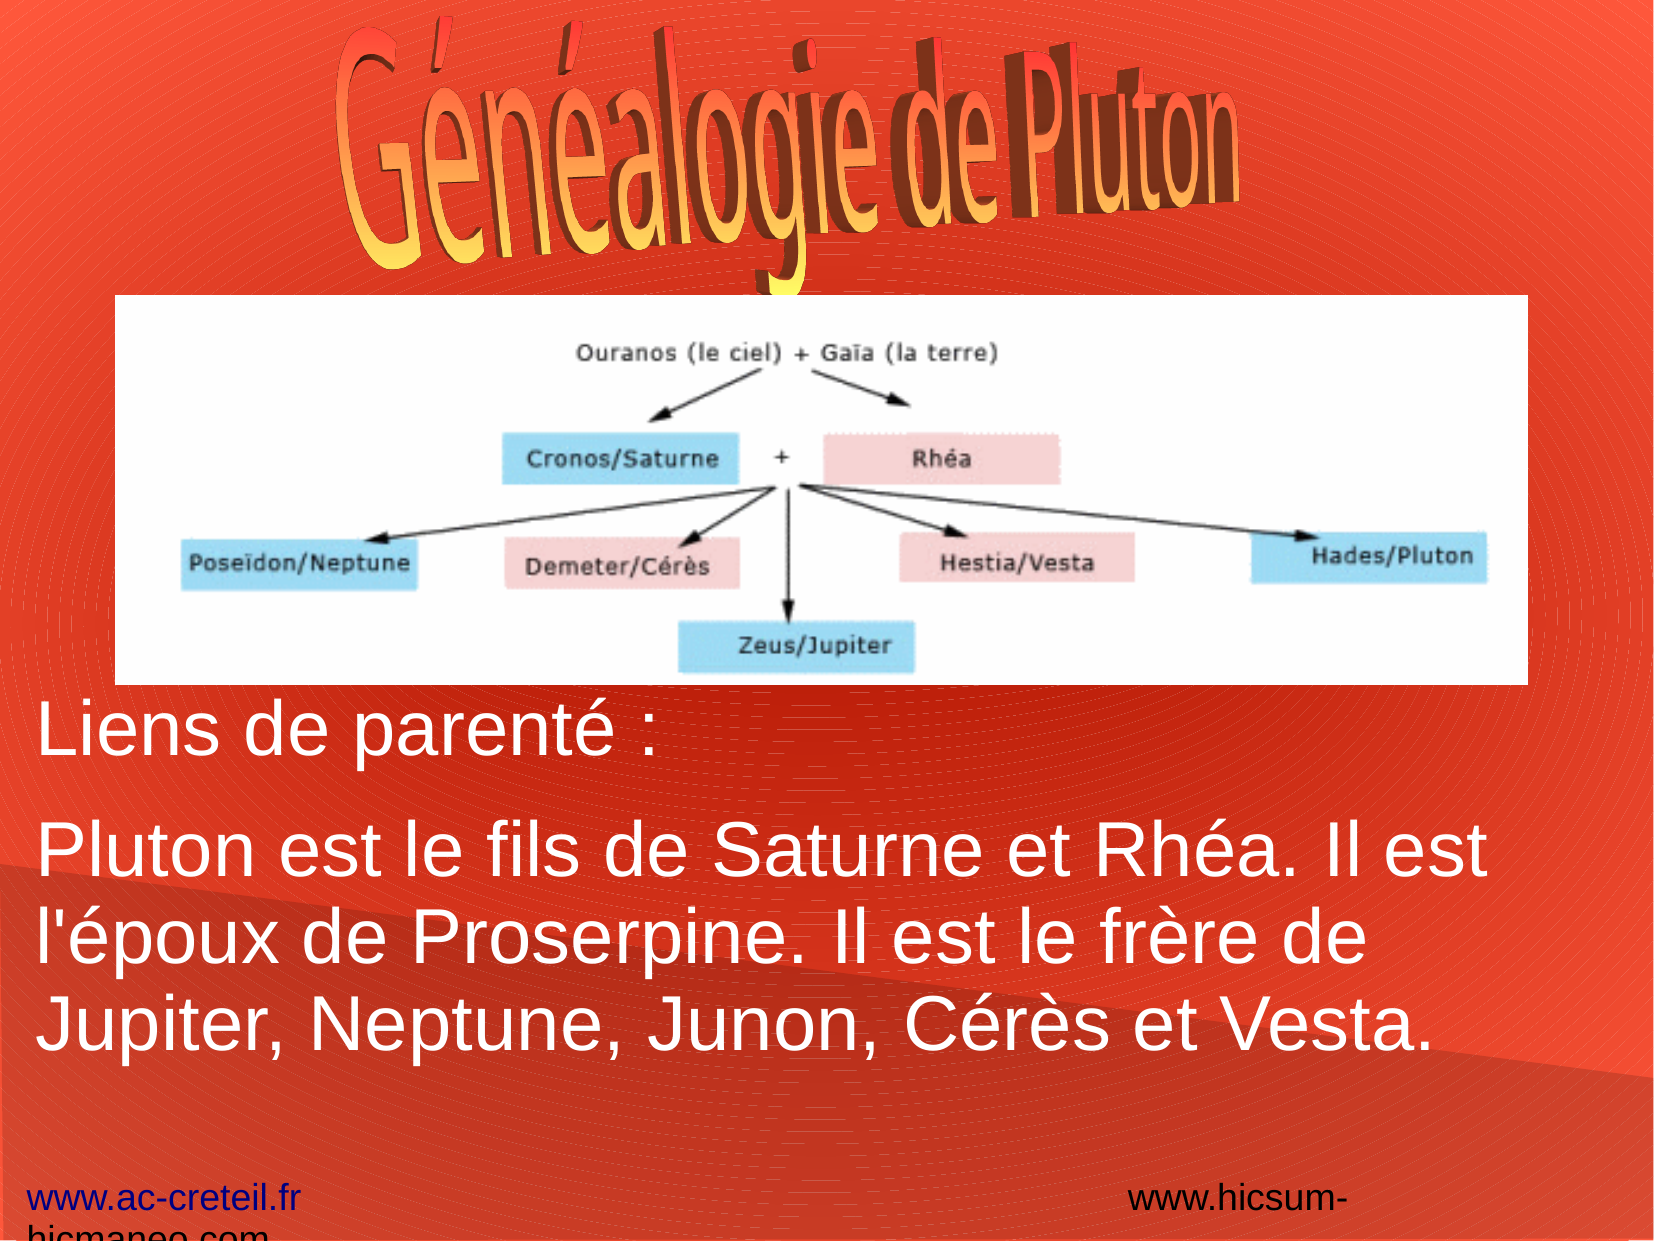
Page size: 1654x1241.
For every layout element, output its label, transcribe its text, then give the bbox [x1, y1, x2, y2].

picture [115, 295, 1528, 686]
text_box www.ac-creteil.fr www.hicsum-hicmaneo.com [11, 1169, 1607, 1227]
list Liens de parenté : Pluton est le fils de Saturne et Rhéa. Il est l'époux de Proserpine. Il est le frère de Jupiter, Neptune, Junon, Cérès et Vesta. [35, 685, 1607, 1075]
